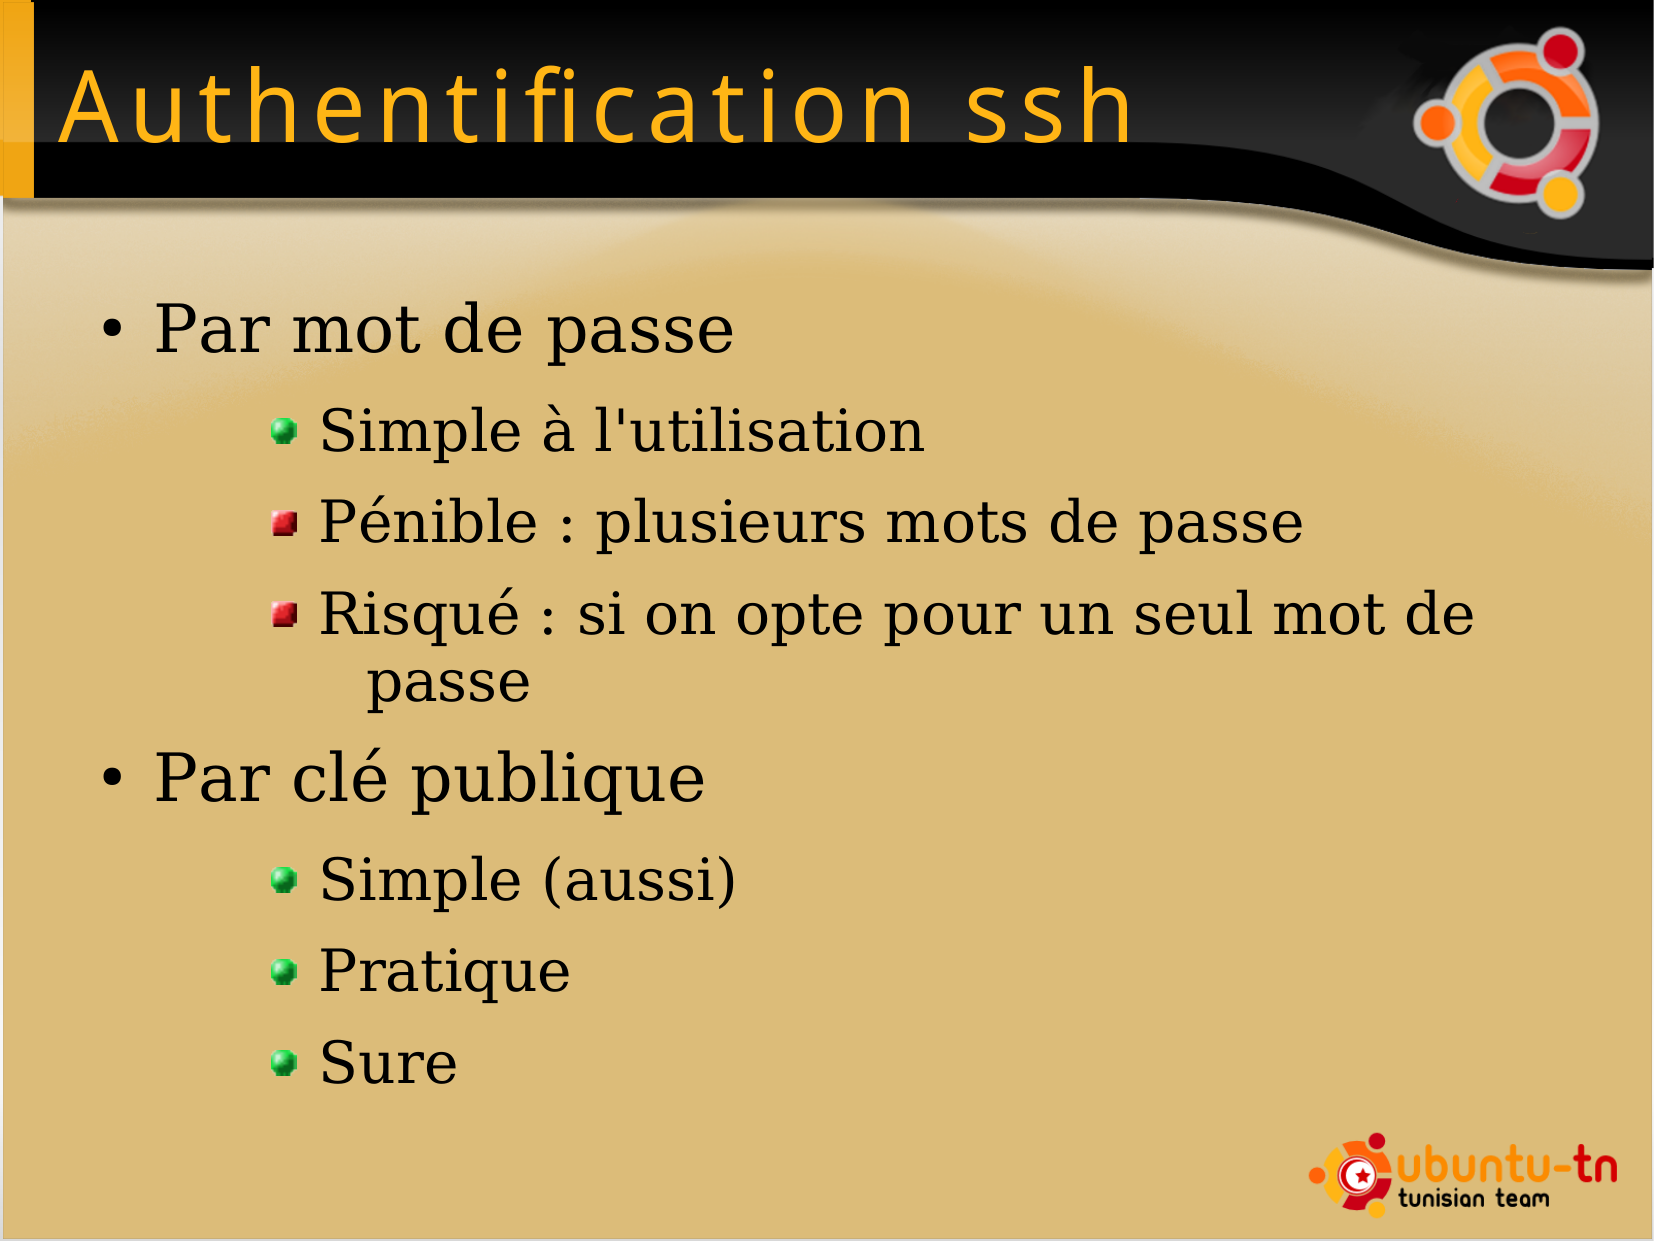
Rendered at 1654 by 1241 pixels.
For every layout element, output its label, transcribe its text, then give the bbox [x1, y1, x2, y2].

picture [0, 0, 1654, 1241]
title Authentification ssh [59, 36, 1388, 171]
list Par mot de passe Simple à l'utilisation Pénible : plusieurs mots de passe Risqué : si on opte pour un seul mot de passe Par clé publique Simple (aussi) Pratique Sure [82, 290, 1571, 1098]
